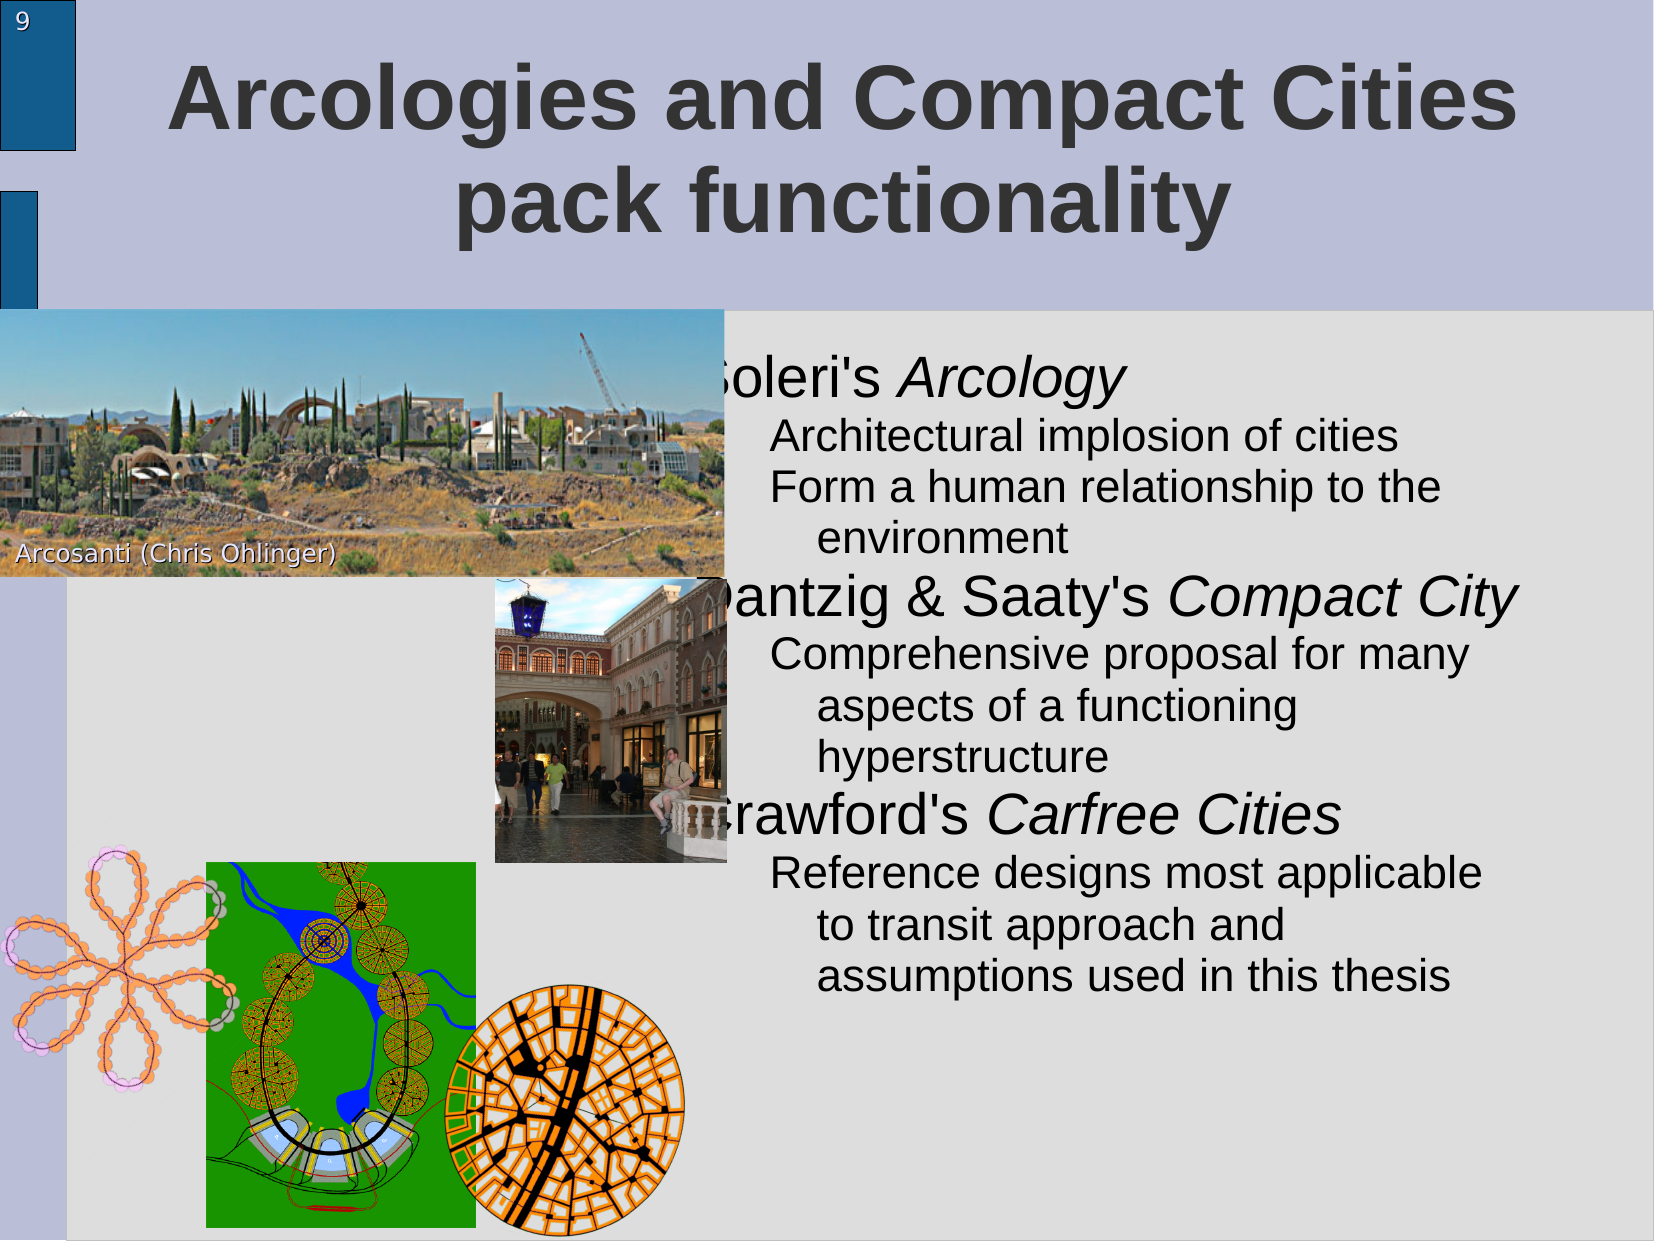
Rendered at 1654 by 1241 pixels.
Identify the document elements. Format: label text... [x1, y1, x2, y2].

picture [0, 309, 725, 577]
picture [0, 775, 727, 1241]
list Soleri's Arcology Architectural implosion of cities Form a human relationship to the environment Dantzig & Saaty's Compact City Comprehensive proposal for many aspects of a functioning hyperstructure Crawford's Carfree Cities Reference designs most applicable to transit approach and assumptions used in this thesis [675, 344, 1534, 1149]
picture [495, 579, 727, 863]
title Arcologies and Compact Cities pack functionality [75, 0, 1613, 299]
